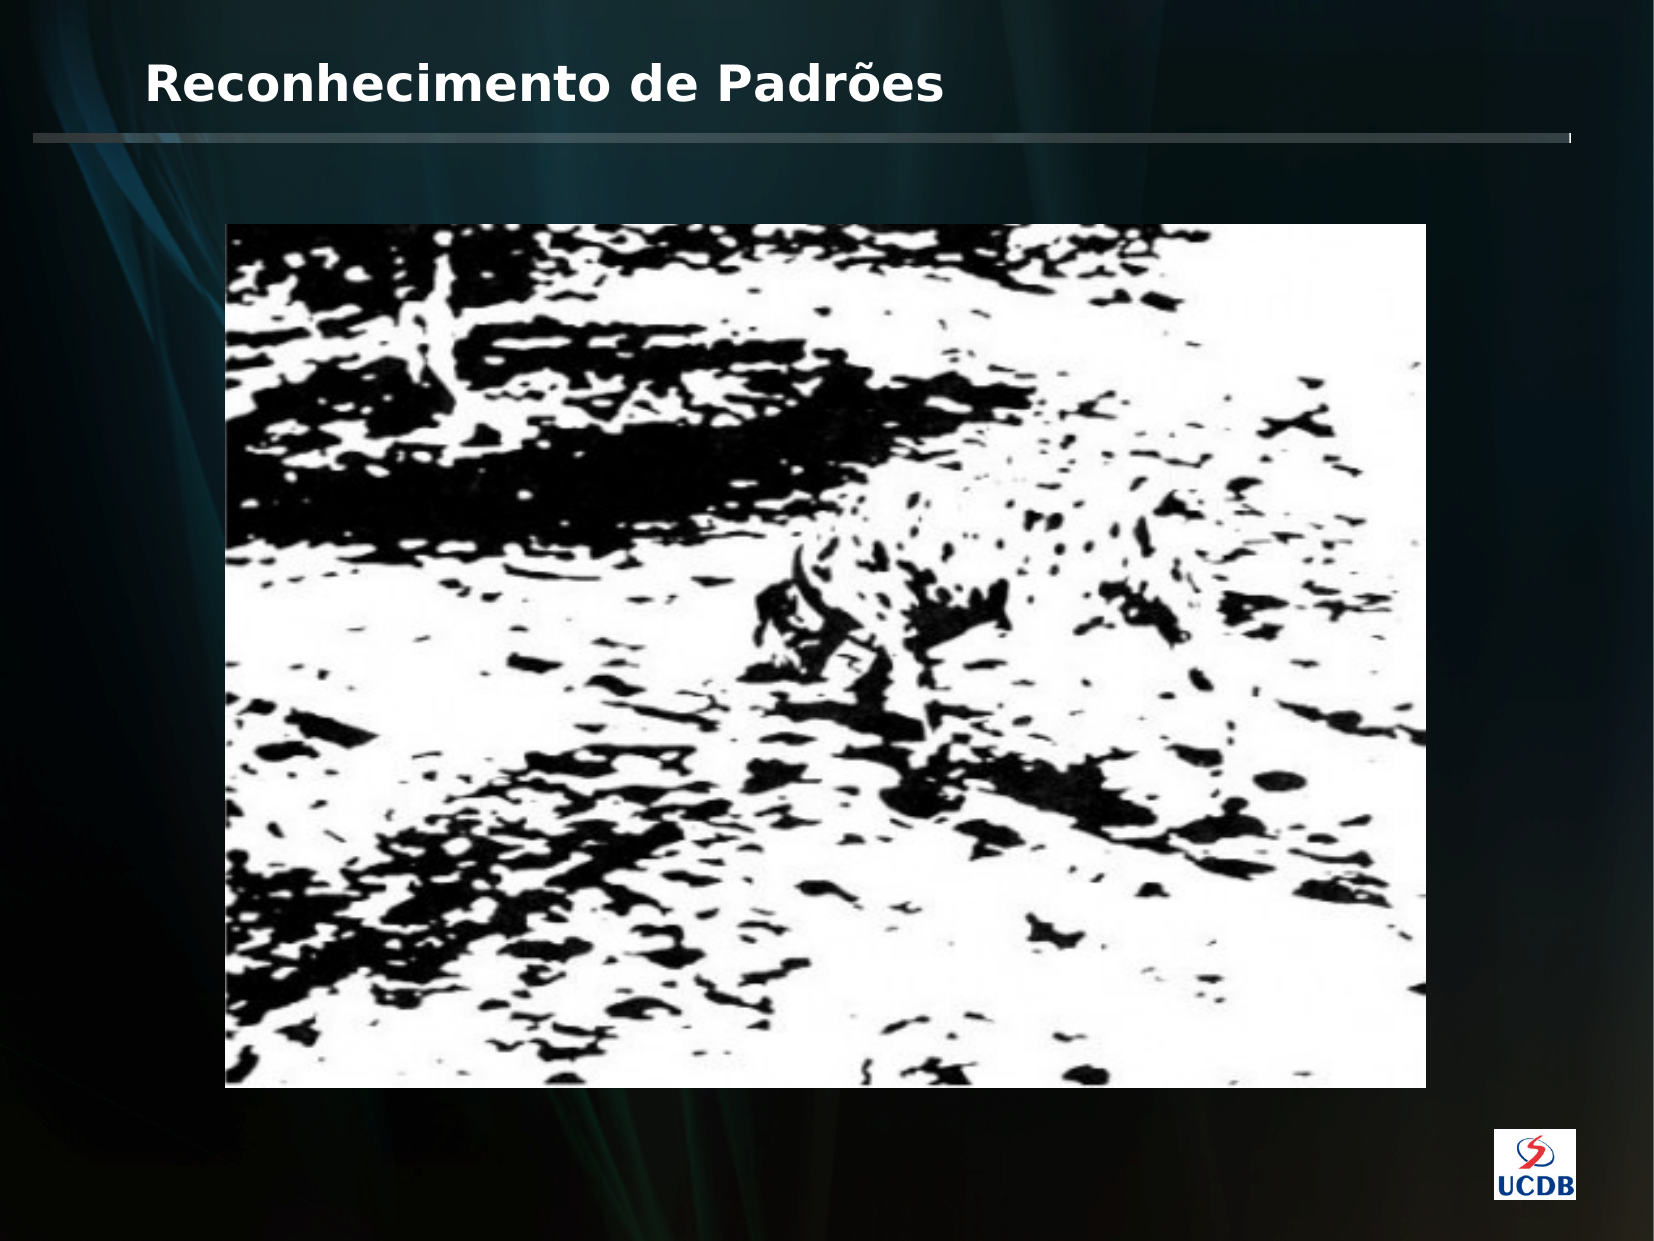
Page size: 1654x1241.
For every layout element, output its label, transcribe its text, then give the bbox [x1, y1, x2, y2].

text_box Reconhecimento de Padrões [129, 45, 887, 119]
picture [0, 0, 1654, 1241]
